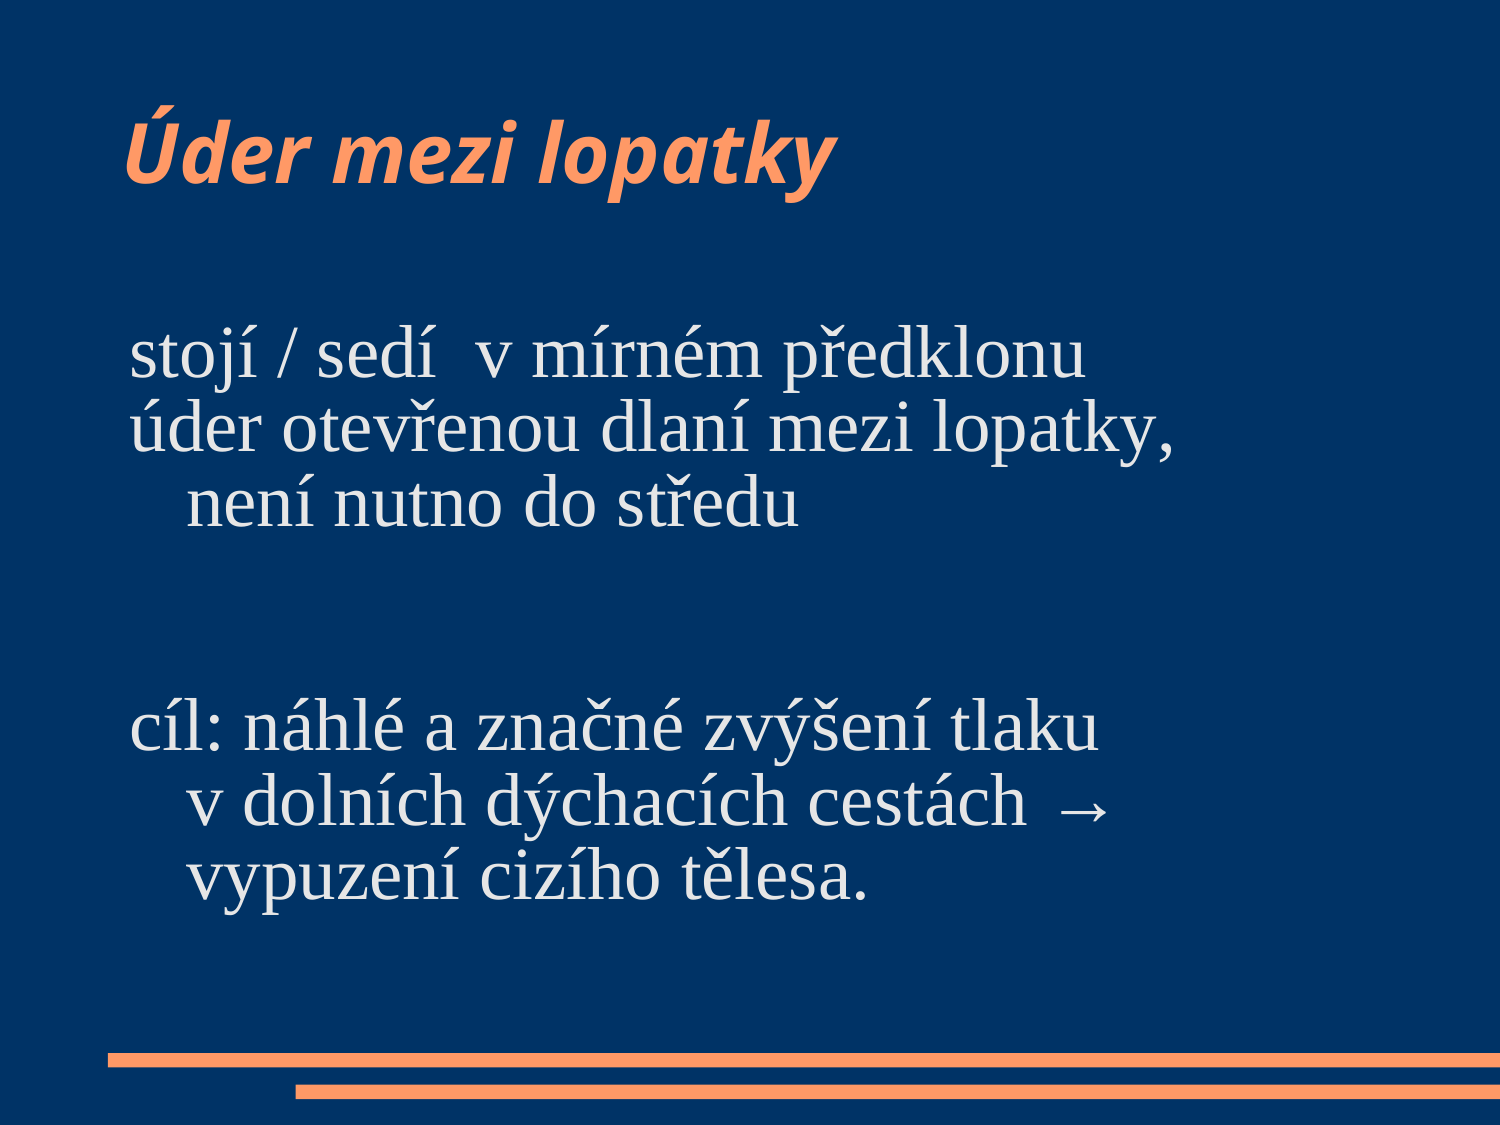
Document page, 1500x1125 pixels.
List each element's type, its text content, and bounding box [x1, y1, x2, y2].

list stojí / sedí v mírném předklonu úder otevřenou dlaní mezi lopatky, není nutno do středu cíl: náhlé a značné zvýšení tlaku v dolních dýchacích cestách → vypuzení cizího tělesa. [129, 310, 1396, 1121]
title Úder mezi lopatky [121, 46, 1500, 254]
